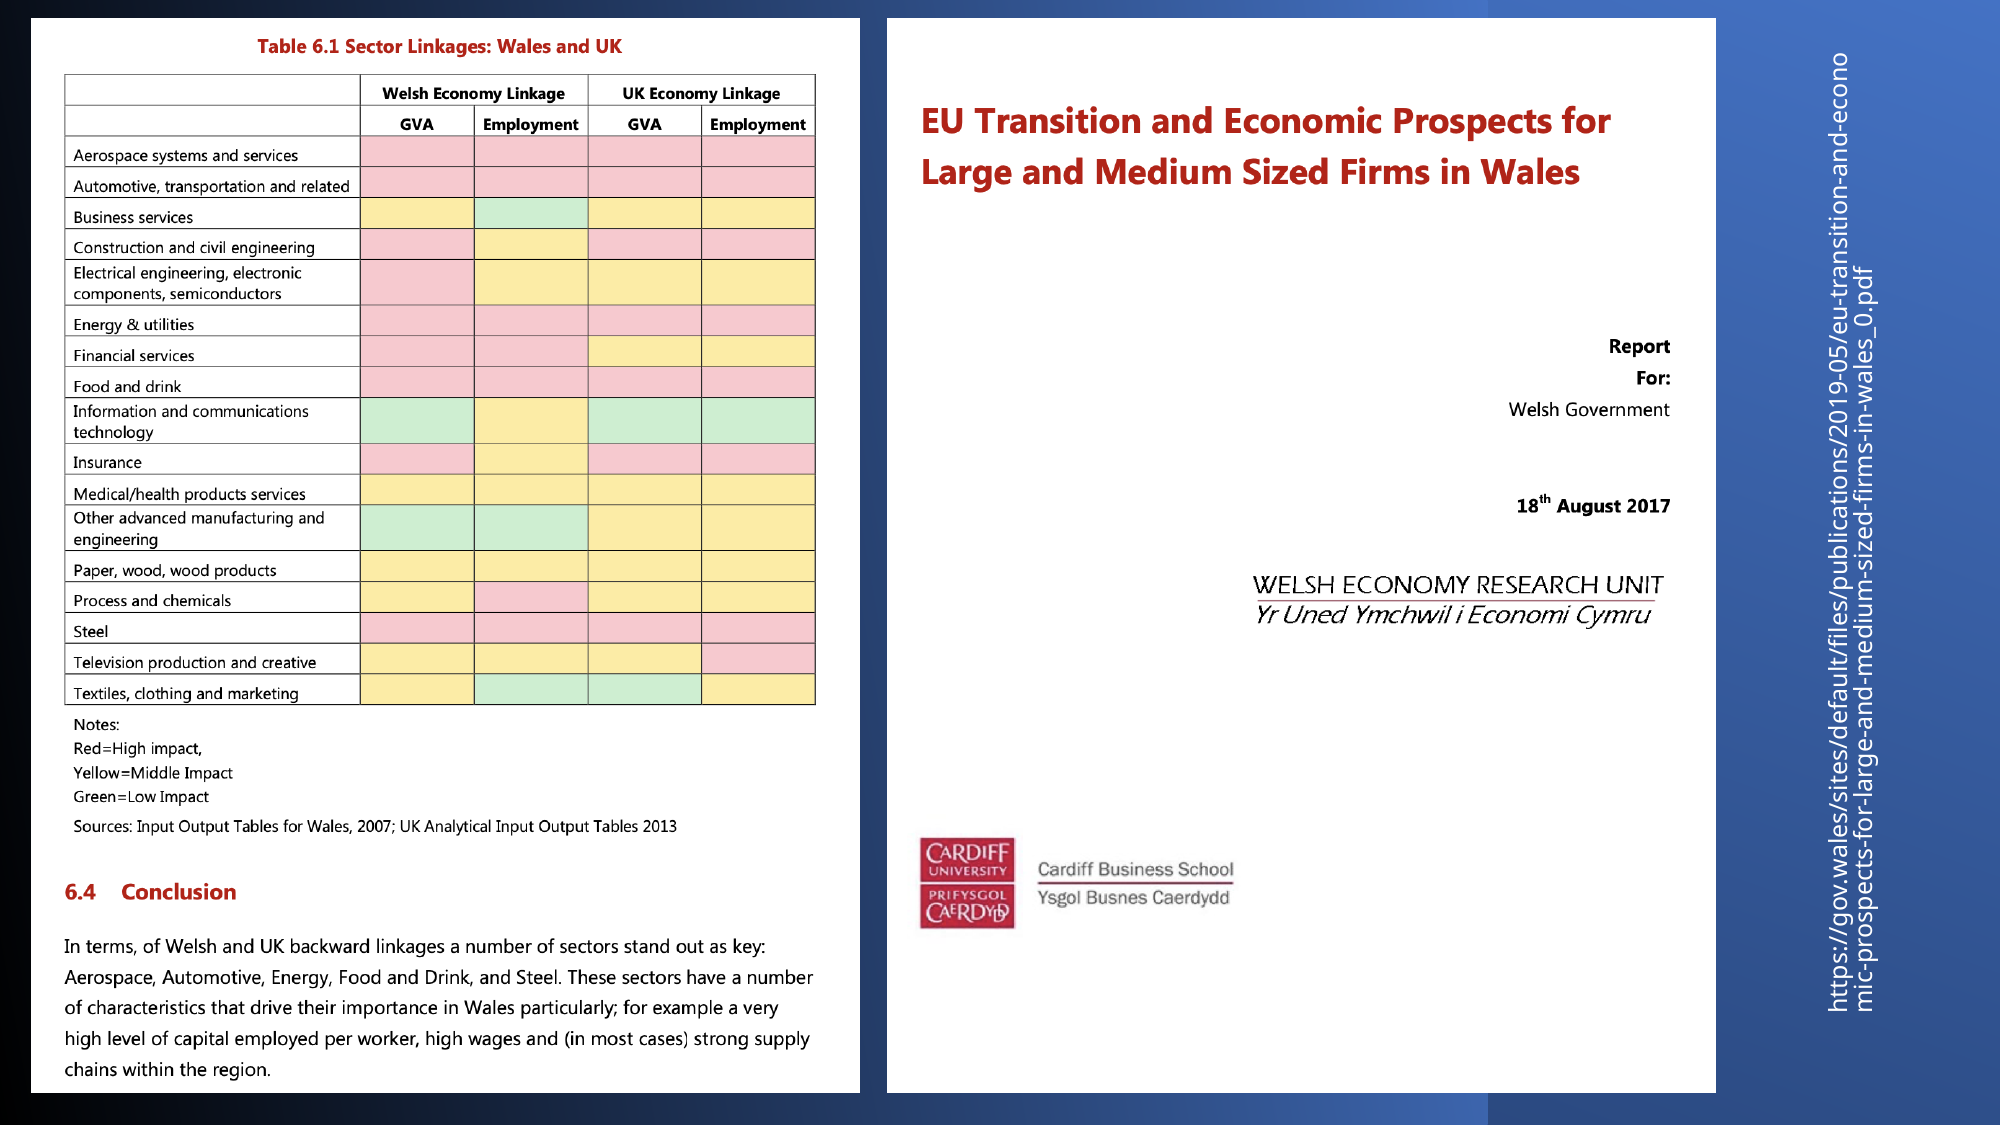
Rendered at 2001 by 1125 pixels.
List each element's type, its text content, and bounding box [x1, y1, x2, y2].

picture [887, 18, 1716, 1093]
text_box [0, 0, 2000, 1125]
picture [31, 18, 860, 1093]
text_box https://gov.wales/sites/default/files/publications/2019-05/eu-transition-and-economic-prospects-for-large-and-medium-sized-firms-in-wales_0.pdf [1814, 28, 1891, 1029]
